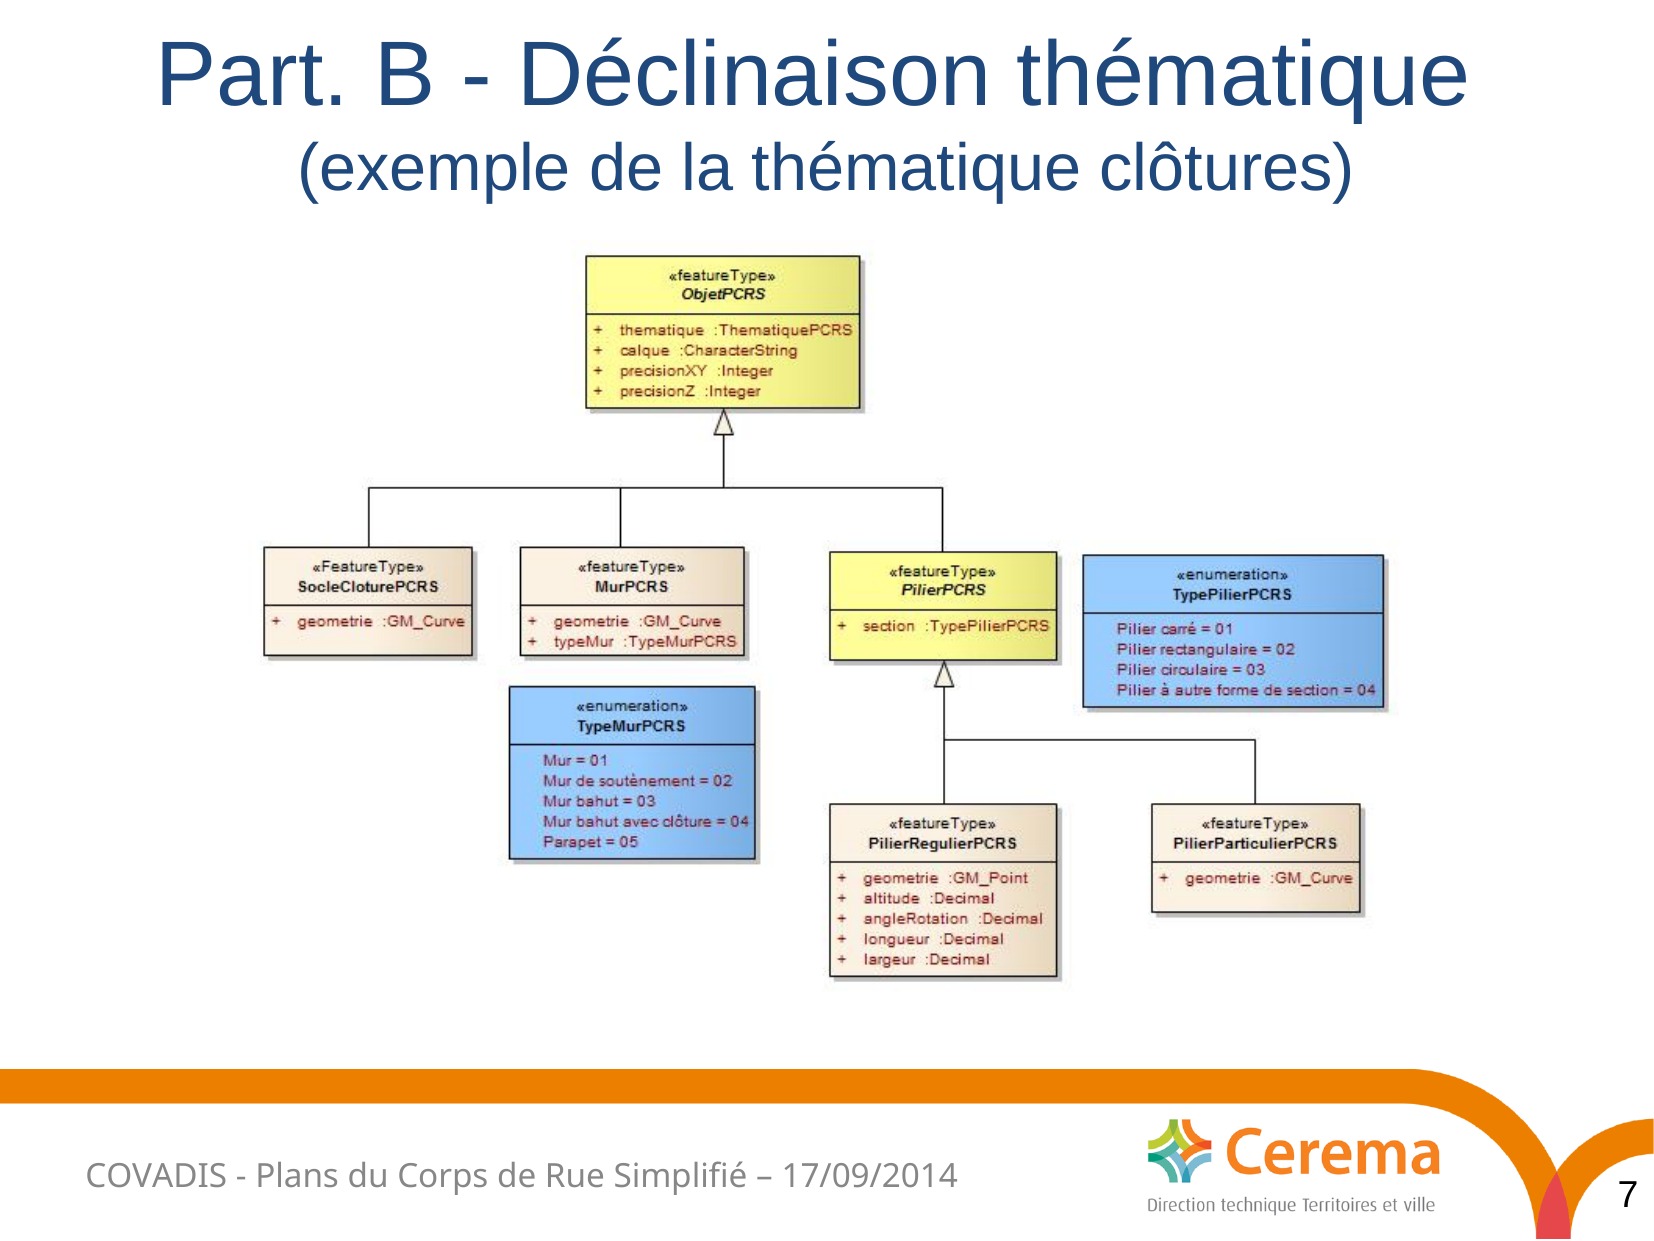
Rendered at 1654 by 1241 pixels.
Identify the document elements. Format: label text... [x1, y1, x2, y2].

picture [0, 1069, 1654, 1239]
title Part. B - Déclinaison thématique (exemple de la thématique clôtures) [82, 5, 1571, 213]
picture [248, 240, 1400, 993]
